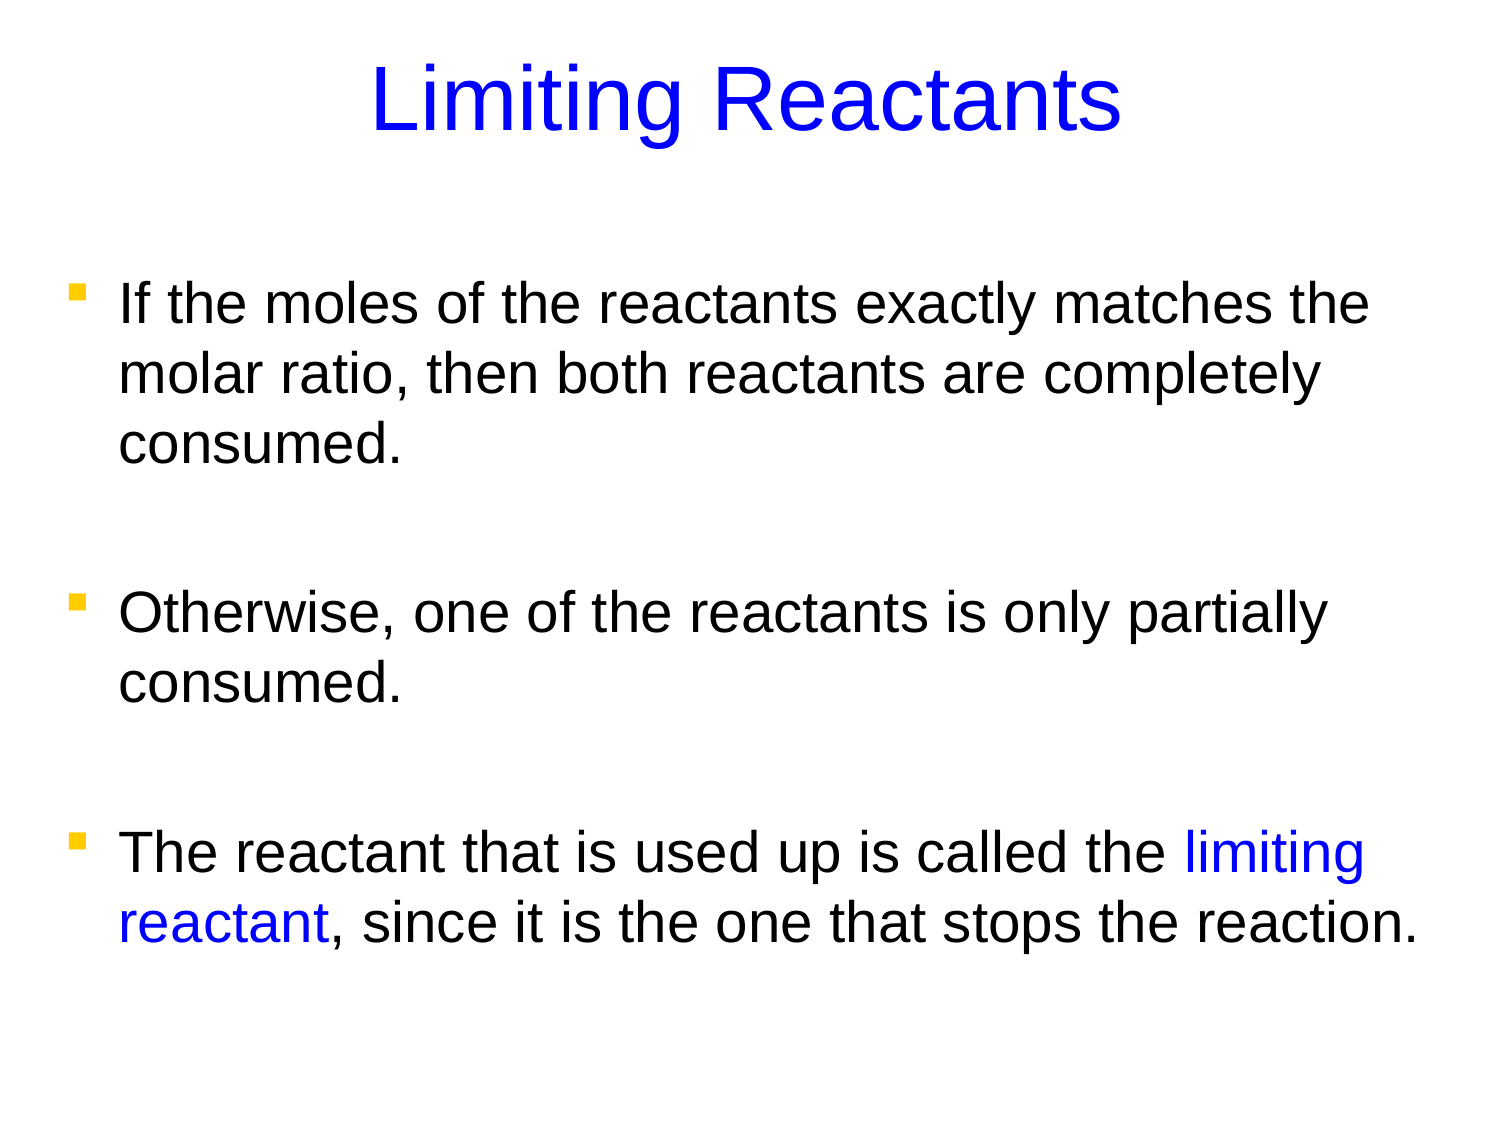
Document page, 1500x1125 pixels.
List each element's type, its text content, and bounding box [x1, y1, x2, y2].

title Limiting Reactants [49, 30, 1446, 157]
list If the moles of the reactants exactly matches the molar ratio, then both reactants are completely consumed. Otherwise, one of the reactants is only partially consumed. The reactant that is used up is called the limiting reactant, since it is the one that stops the reaction. [49, 187, 1451, 1060]
